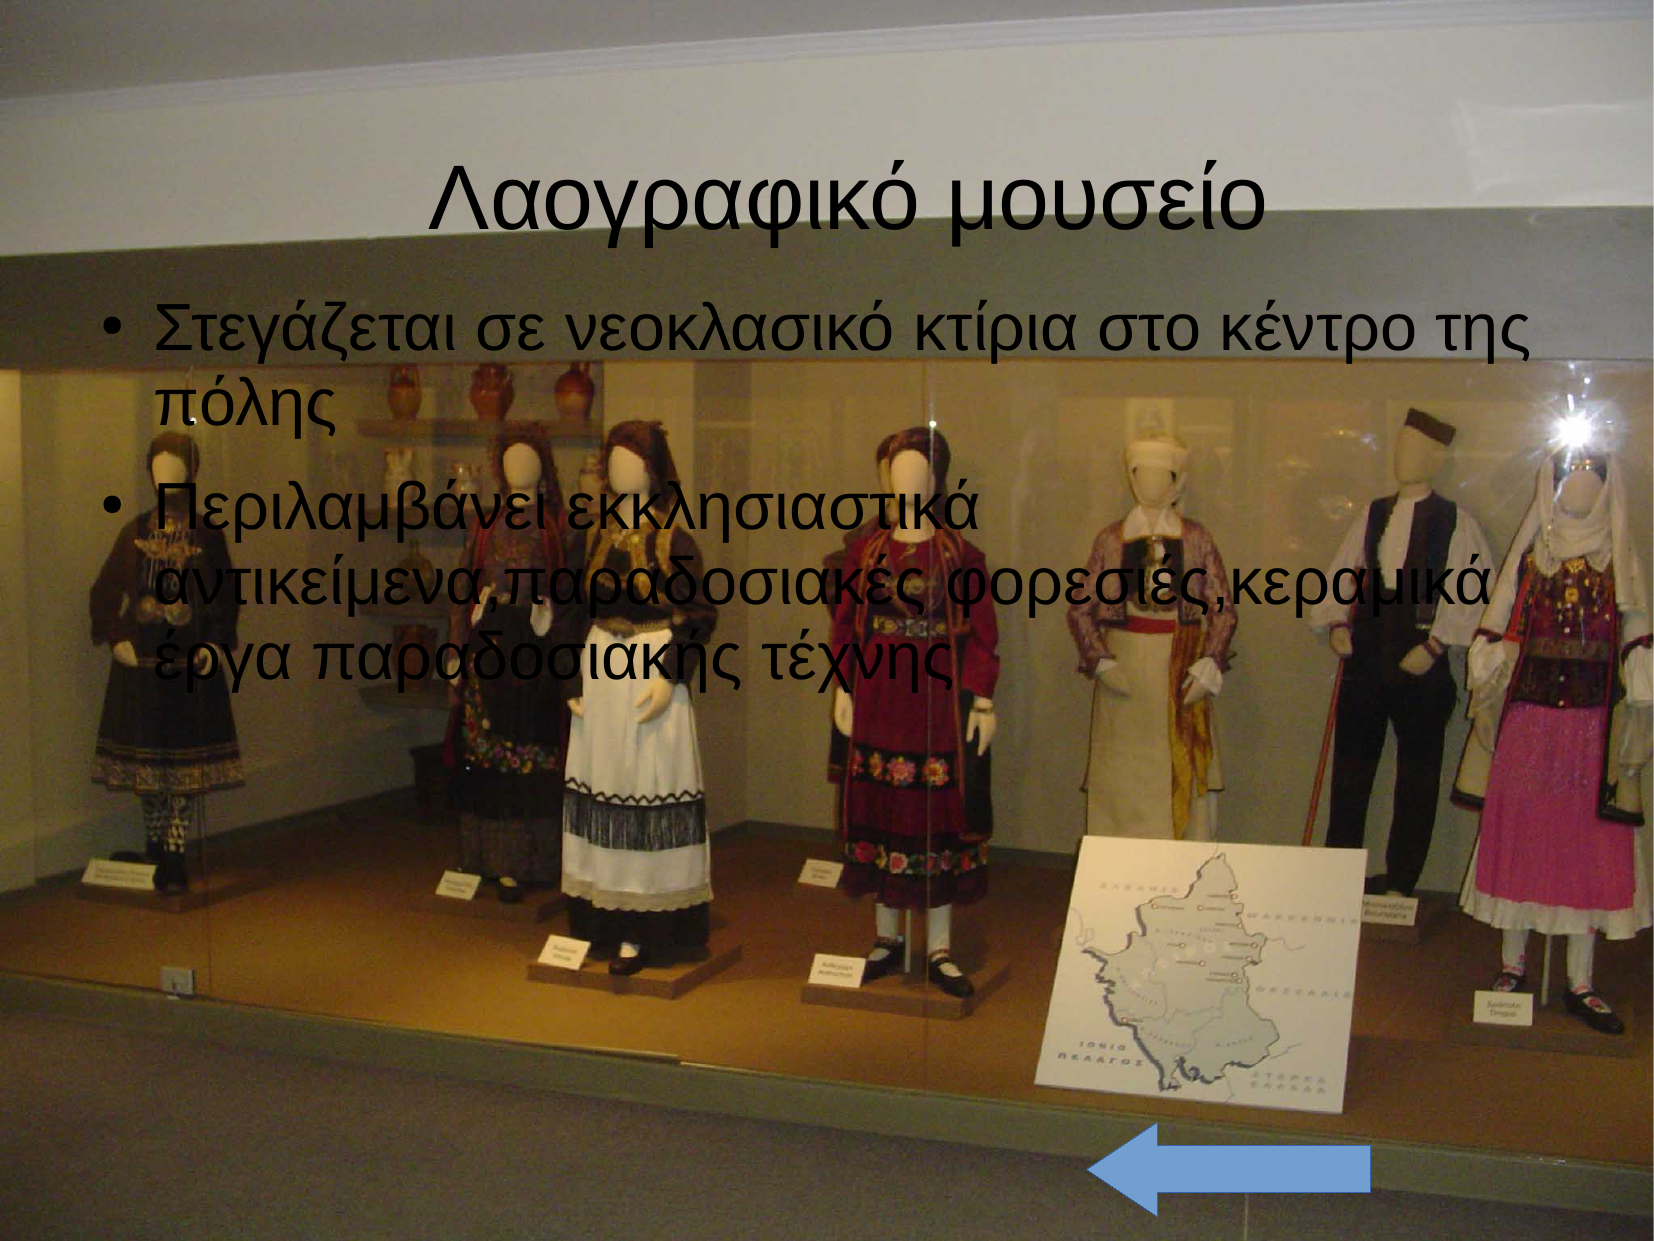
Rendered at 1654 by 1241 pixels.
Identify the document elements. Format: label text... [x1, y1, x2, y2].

text_box [1086, 1122, 1371, 1217]
list Στεγάζεται σε νεοκλασικό κτίρια στο κέντρο της πόλης Περιλαμβάνει εκκλησιαστικά αντικείμενα,παραδοσιακές φορεσιές,κεραμικά έργα παραδοσιακής τέχνης [82, 290, 1571, 1010]
title Λαογραφικό μουσείο [118, 94, 1607, 302]
picture [0, 0, 1654, 1241]
